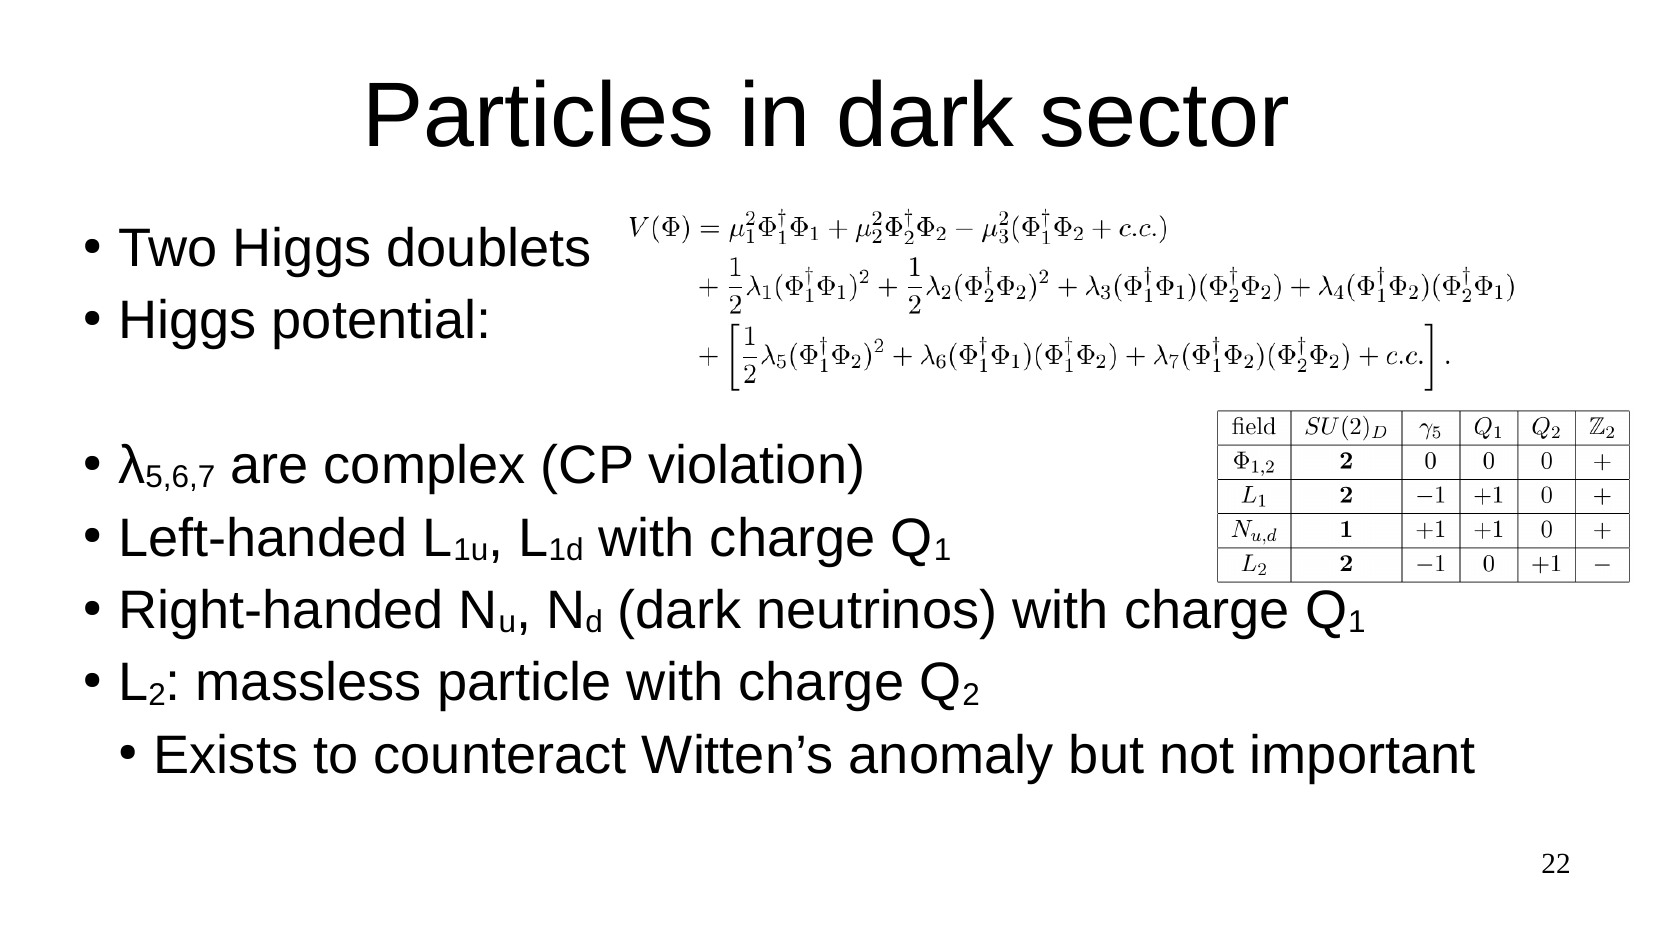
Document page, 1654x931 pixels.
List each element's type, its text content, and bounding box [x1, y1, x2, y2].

title Particles in dark sector [82, 37, 1571, 193]
picture [617, 202, 1529, 217]
picture [1214, 408, 1633, 585]
subtitle Two Higgs doublets Higgs potential: λ5,6,7 are complex (CP violation) Left-handed L1u, L1d with charge Q1 Right-handed Nu, Nd (dark neutrinos) with charge Q1 L2: massless particle with charge Q2 Exists to counteract Witten’s anomaly but not important [82, 217, 1571, 785]
